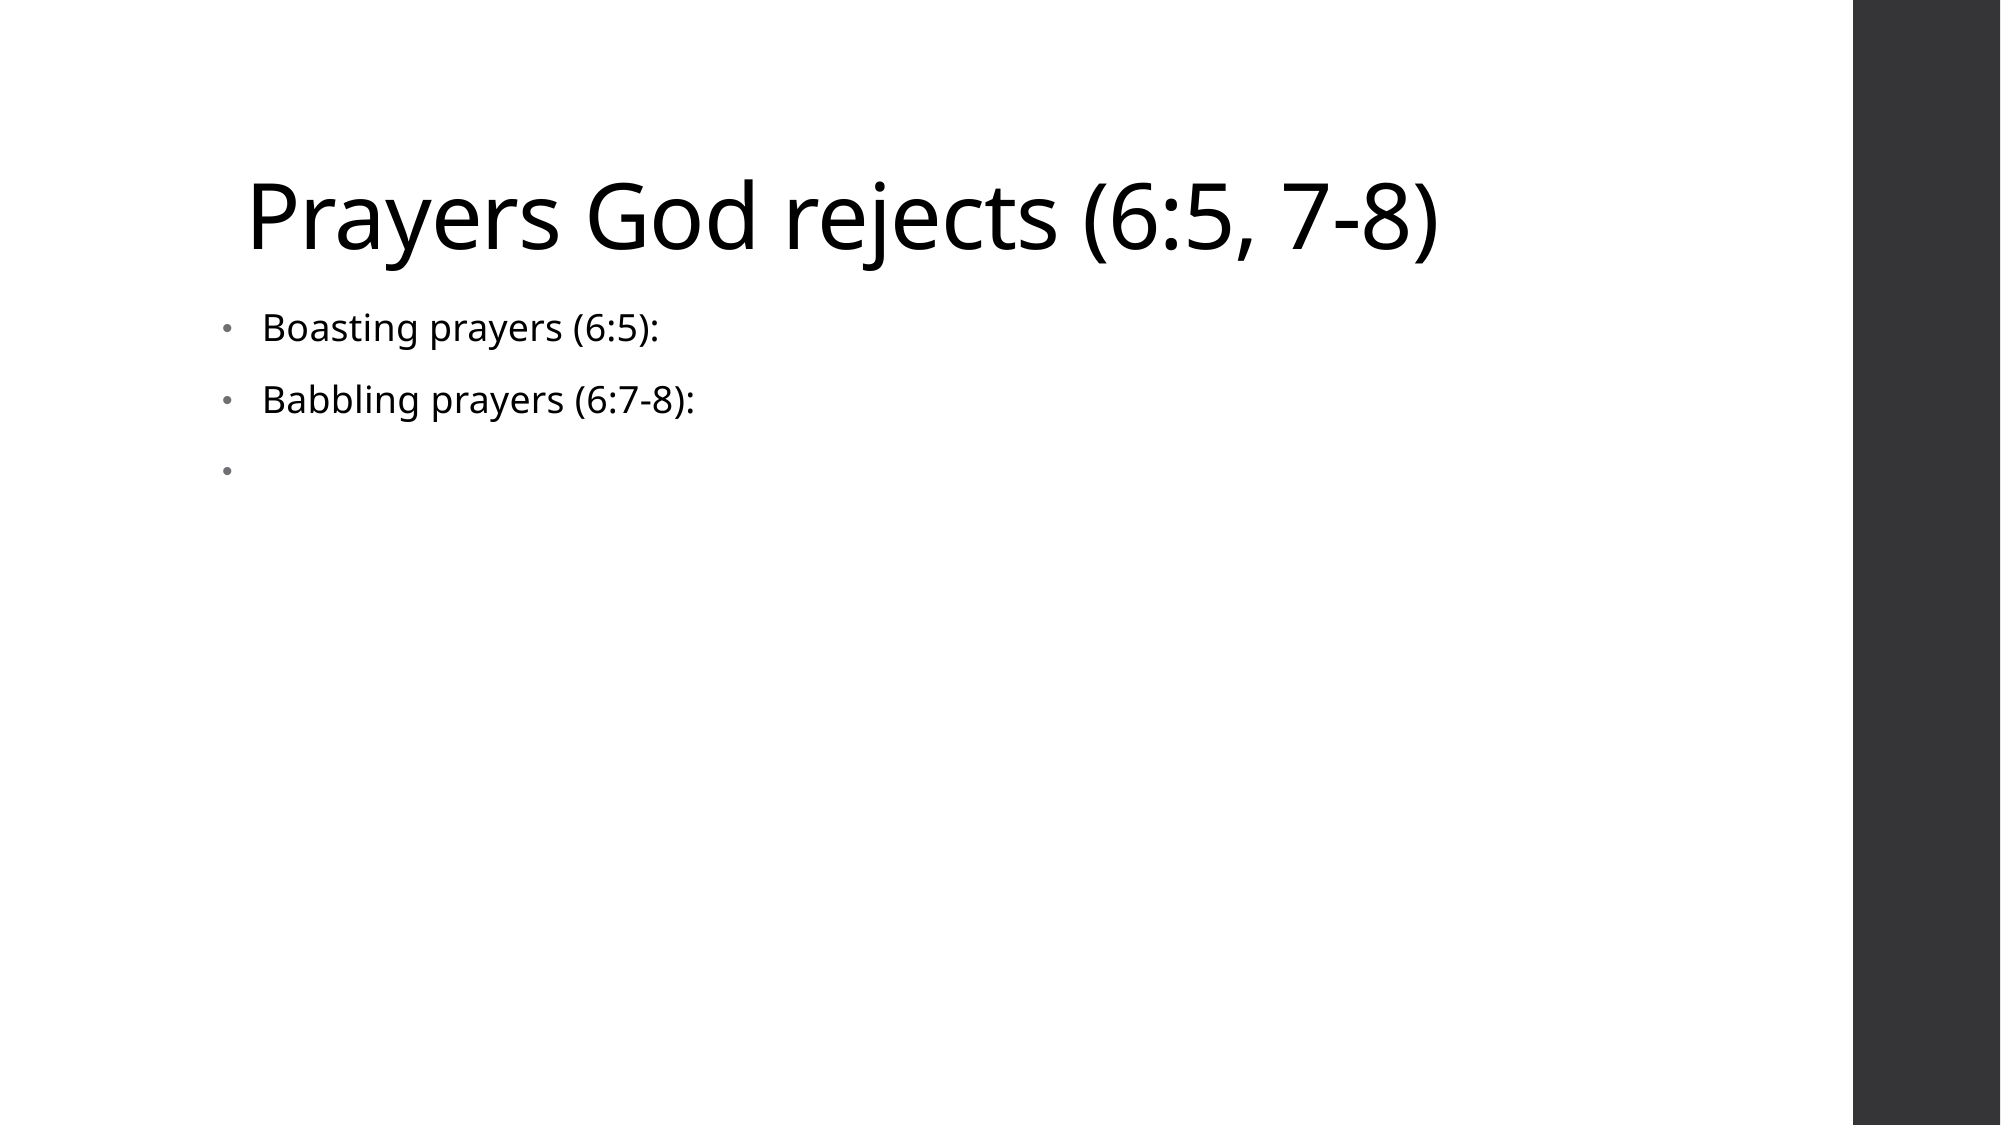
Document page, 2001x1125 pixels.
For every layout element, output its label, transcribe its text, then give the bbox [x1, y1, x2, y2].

title Prayers God rejects (6:5, 7-8) [206, 60, 1797, 278]
list Boasting prayers (6:5): Babbling prayers (6:7-8): [206, 299, 1617, 1014]
